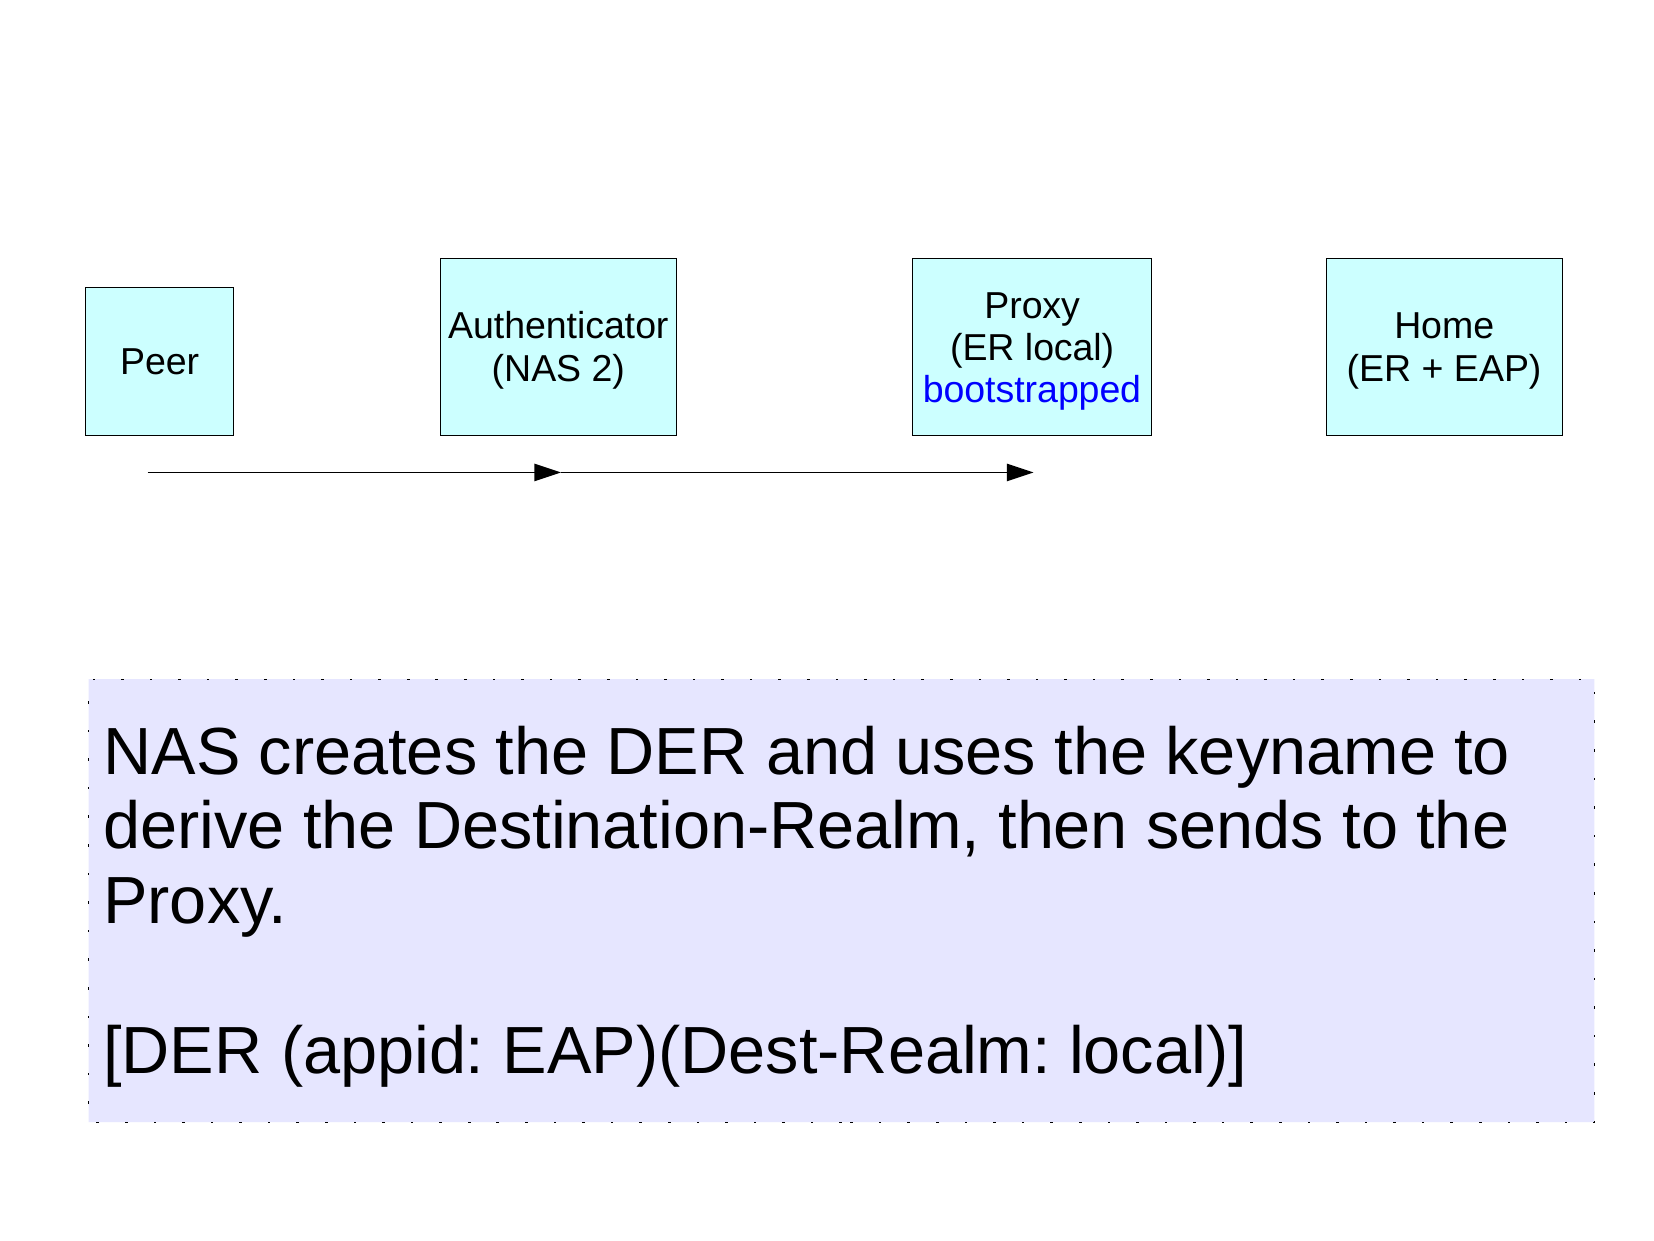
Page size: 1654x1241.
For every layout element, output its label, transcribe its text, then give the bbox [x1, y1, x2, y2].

text_box NAS creates the DER and uses the keyname to derive the Destination-Realm, then sends to the Proxy. [DER (appid: EAP)(Dest-Realm: local)] [88, 679, 1595, 1123]
text_box Proxy (ER local) bootstrapped [912, 258, 1152, 436]
text_box Authenticator (NAS 2) [440, 258, 677, 436]
text_box Peer [85, 287, 234, 436]
text_box Home (ER + EAP) [1326, 258, 1563, 436]
